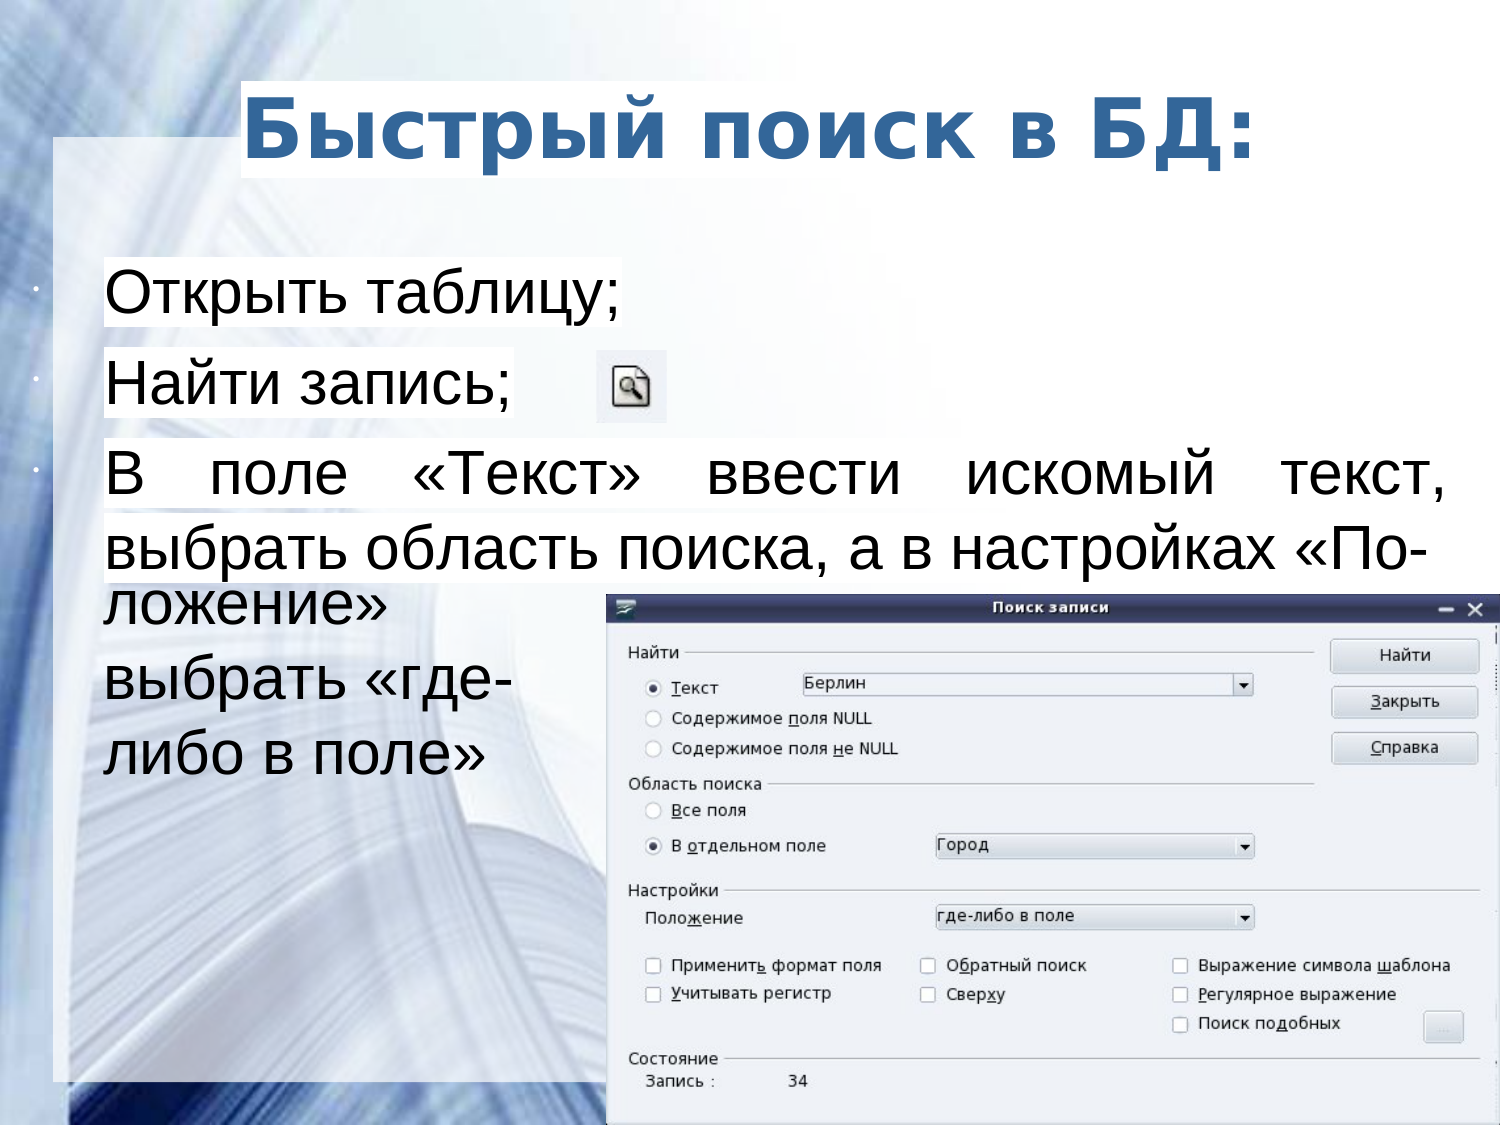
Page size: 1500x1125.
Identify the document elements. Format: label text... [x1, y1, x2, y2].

text_box ложение» выбрать «где-либо в поле» [88, 554, 597, 795]
title Быстрый поиск в БД: [75, 49, 1426, 201]
picture [0, 0, 1500, 1125]
list Открыть таблицу; Найти запись; В поле «Текст» ввести искомый текст, выбрать область поиска, а в настройках «По- [17, 243, 1465, 610]
